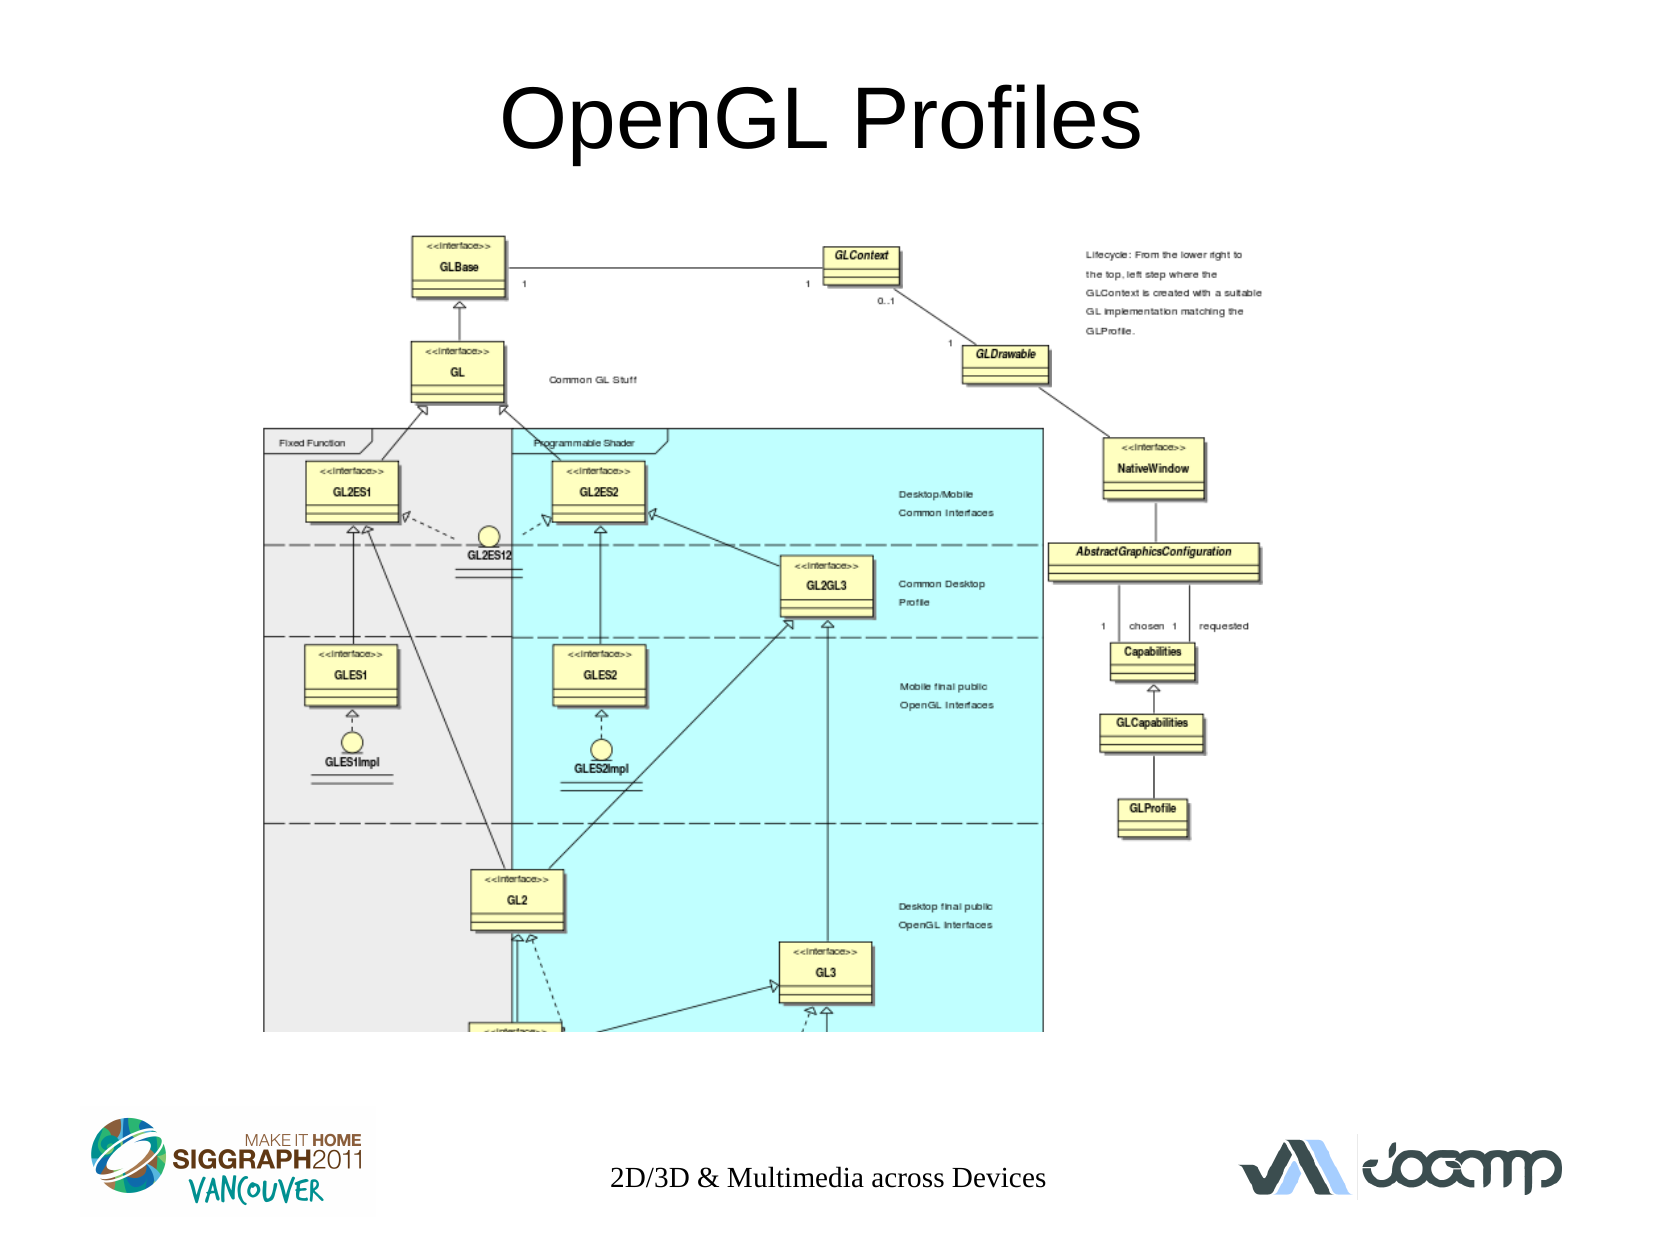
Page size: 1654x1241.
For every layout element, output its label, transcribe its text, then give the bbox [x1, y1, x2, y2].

picture [80, 1106, 376, 1217]
picture [1237, 1134, 1562, 1200]
picture [262, 225, 1317, 1032]
title OpenGL Profiles [68, 56, 1576, 181]
